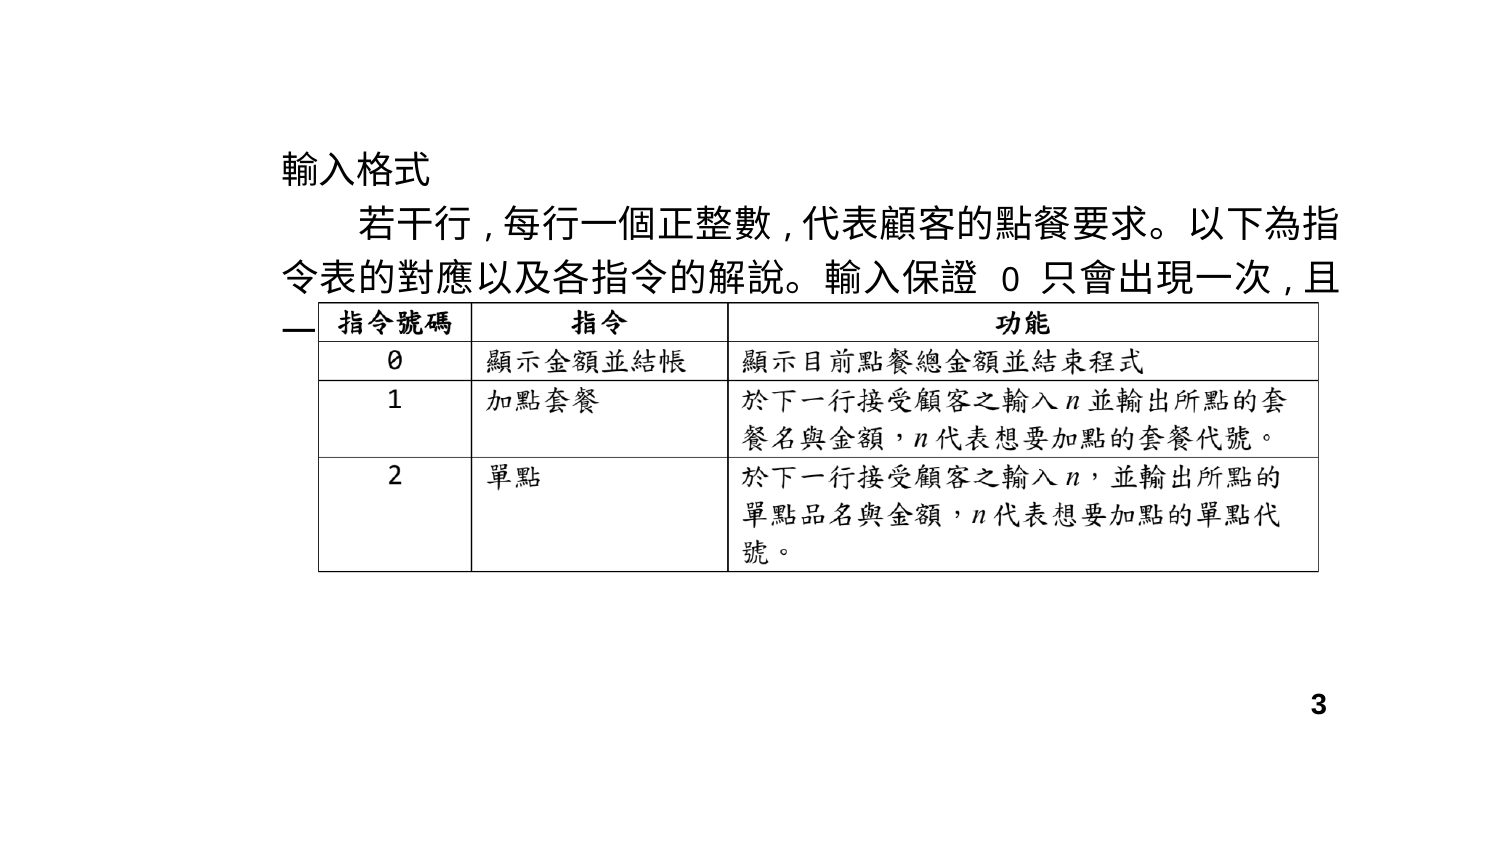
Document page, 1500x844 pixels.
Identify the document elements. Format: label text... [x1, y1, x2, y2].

picture [315, 301, 1319, 573]
text_box 輸入格式 若干行,每行一個正整數,代表顧客的點餐要求。以下為指令表的對應以及各指令的解說。輸入保證 0 只會出現一次,且一定在最後一行。 [266, 132, 1356, 364]
text_box 3 [1295, 672, 1386, 737]
